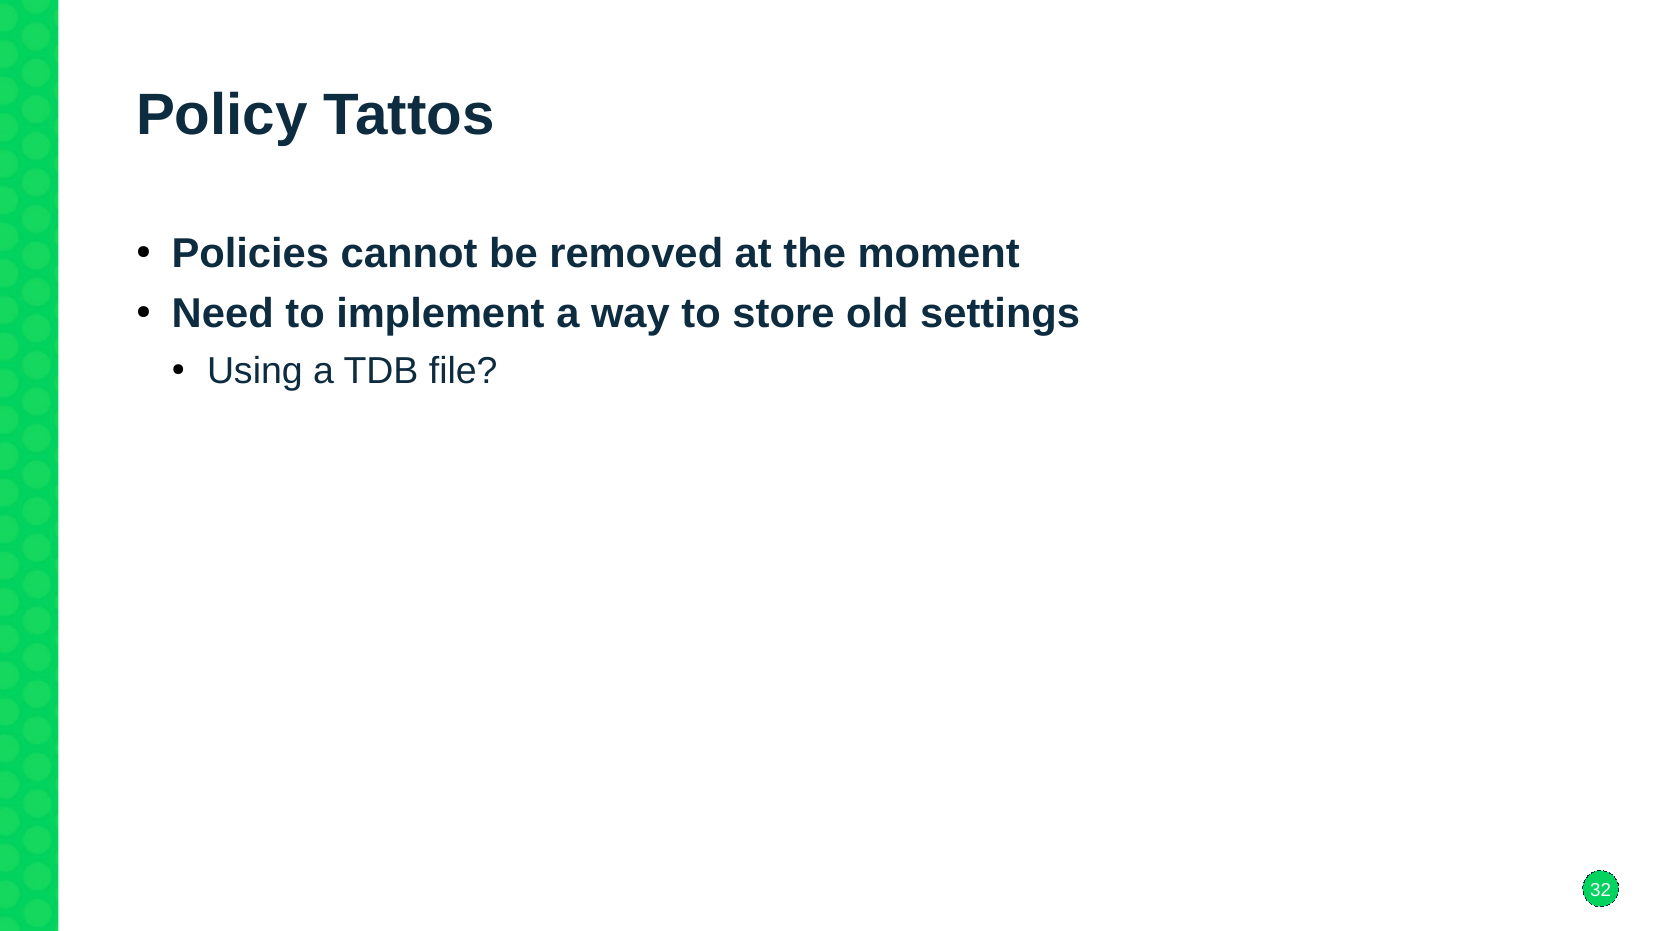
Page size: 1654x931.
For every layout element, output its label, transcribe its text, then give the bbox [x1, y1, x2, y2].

picture [0, 0, 76, 931]
list Policies cannot be removed at the moment Need to implement a way to store old settings Using a TDB file? [121, 217, 1531, 825]
title Policy Tattos [121, 37, 1531, 193]
